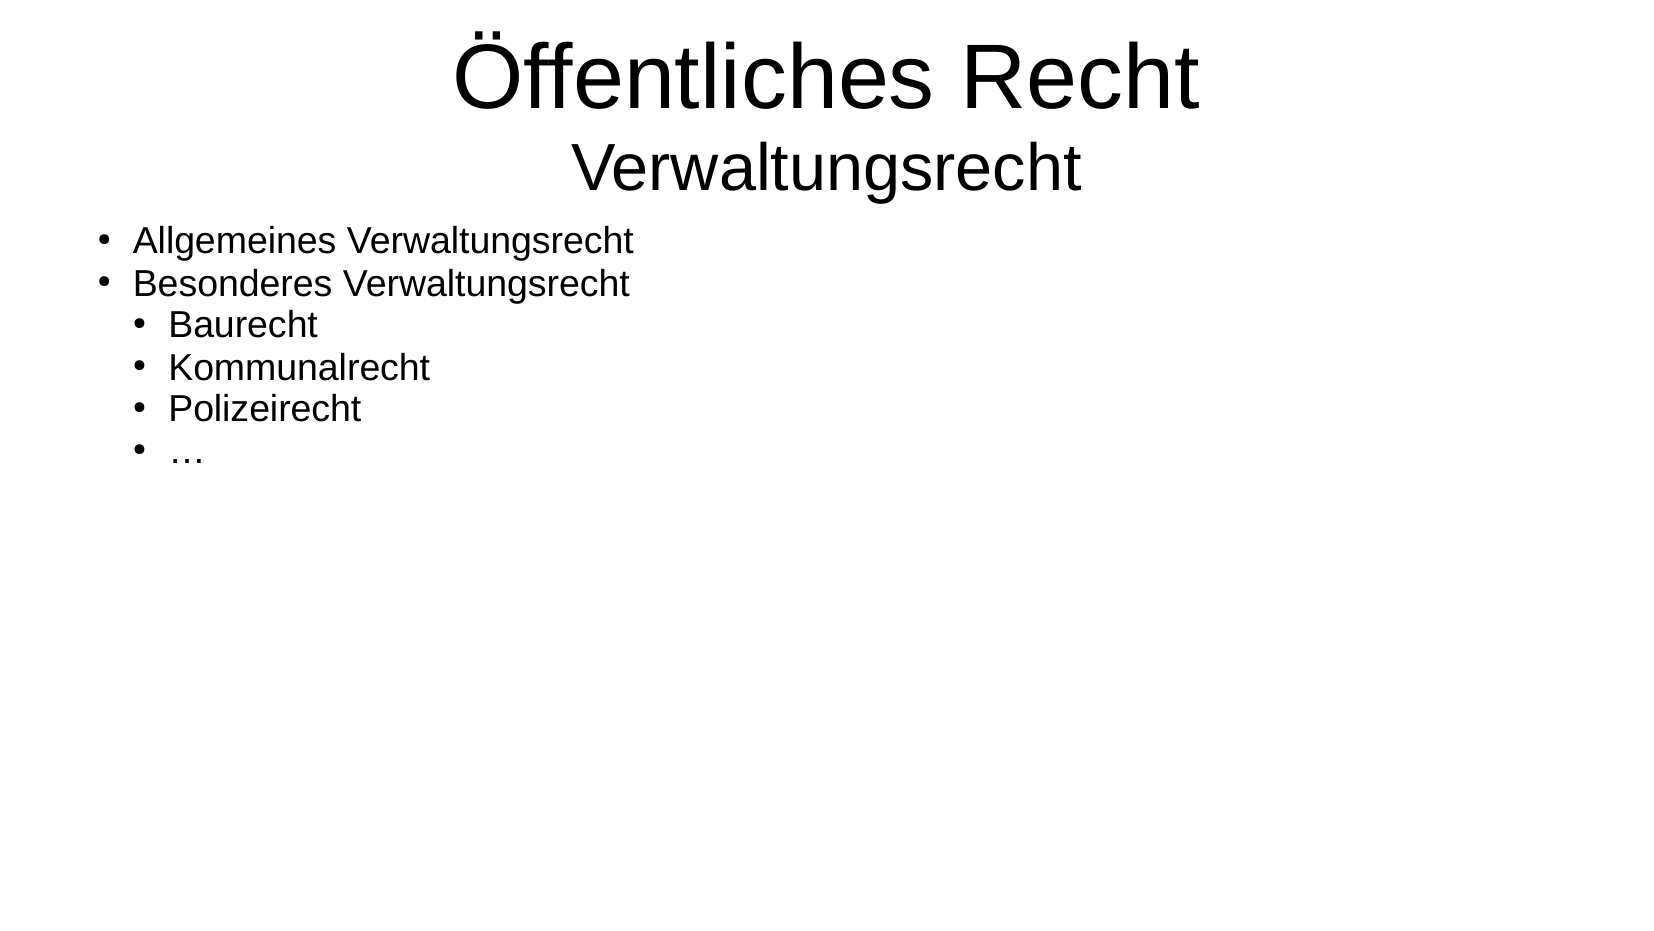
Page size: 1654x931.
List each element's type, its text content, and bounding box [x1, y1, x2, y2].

list Verwaltungsrecht [82, 129, 1571, 212]
title Öffentliches Recht [82, 23, 1571, 129]
text_box Allgemeines Verwaltungsrecht Besonderes Verwaltungsrecht Baurecht Kommunalrecht Polizeirecht … [82, 212, 1571, 863]
